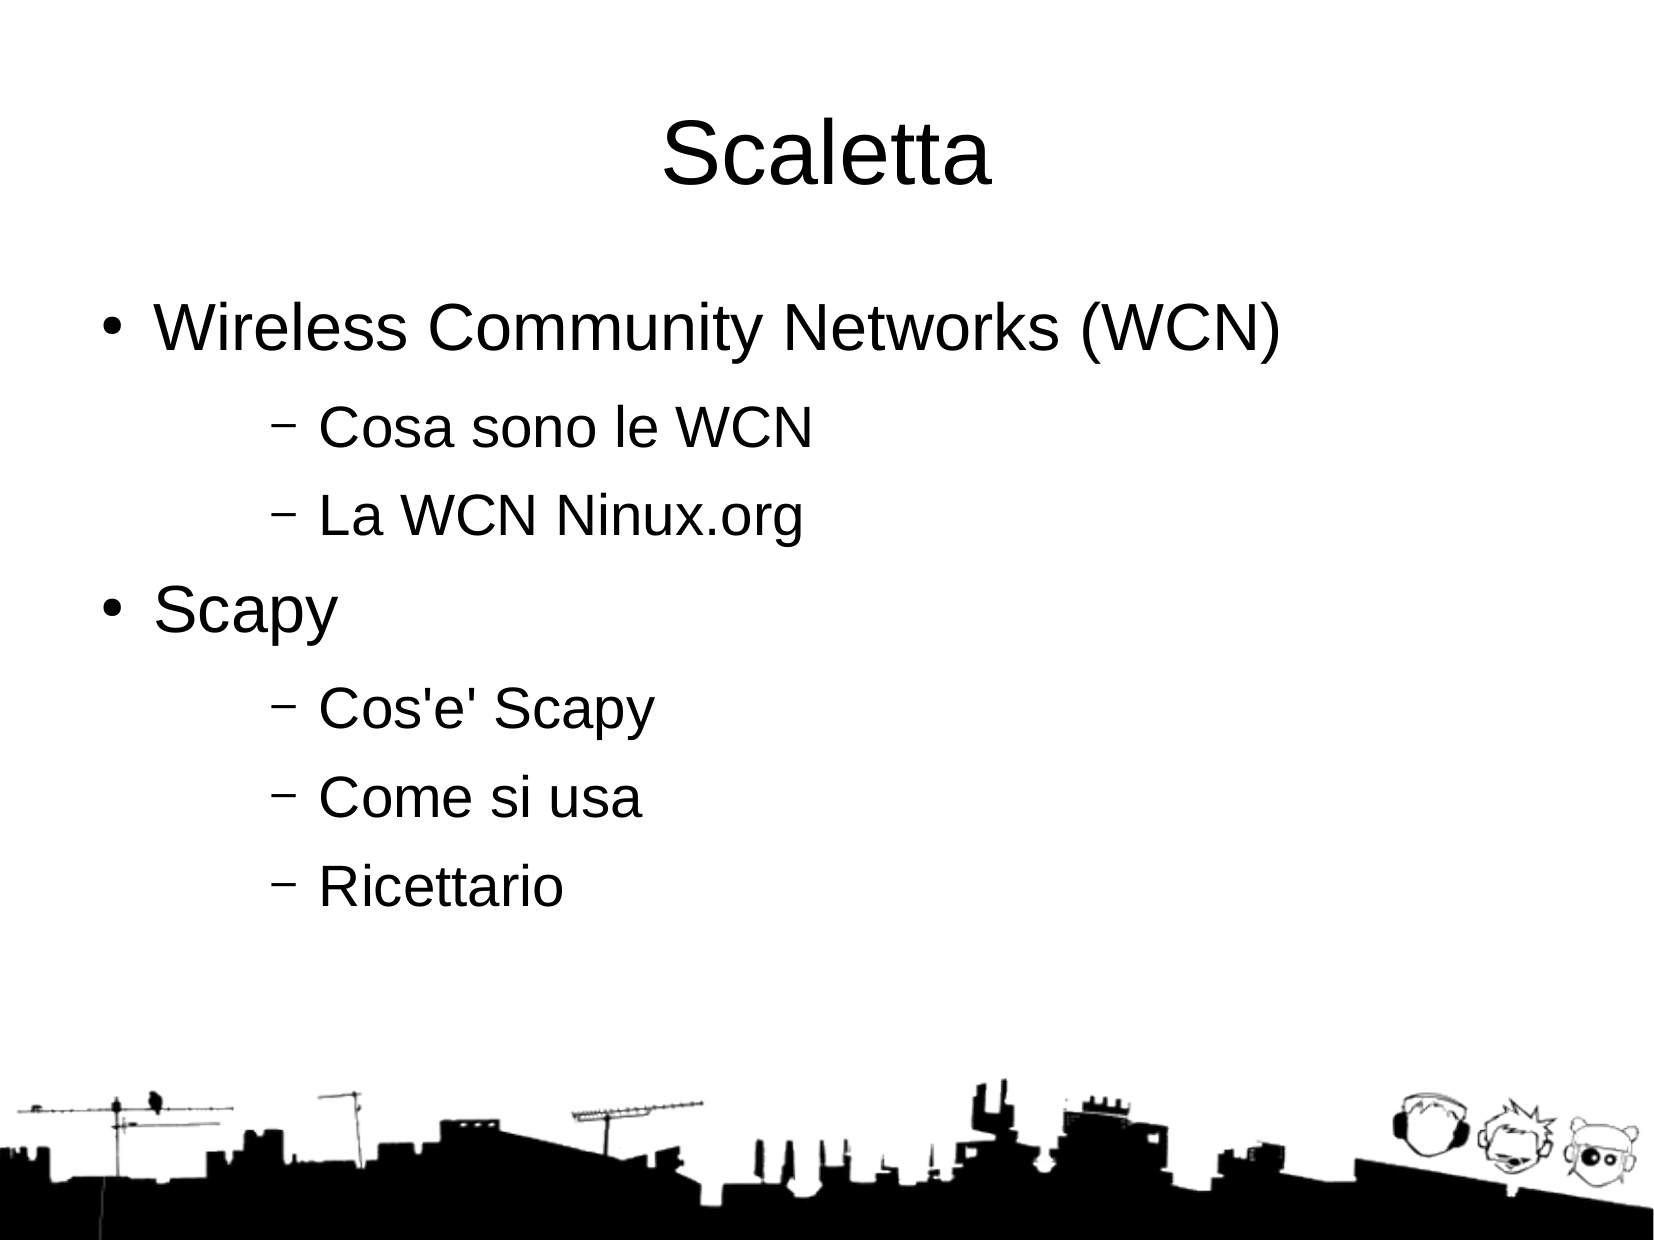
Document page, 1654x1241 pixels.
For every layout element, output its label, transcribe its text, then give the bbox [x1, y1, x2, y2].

list Wireless Community Networks (WCN) Cosa sono le WCN La WCN Ninux.org Scapy Cos'e' Scapy Come si usa Ricettario [82, 290, 1571, 1094]
title Scaletta [82, 56, 1571, 250]
picture [0, 1077, 1654, 1240]
